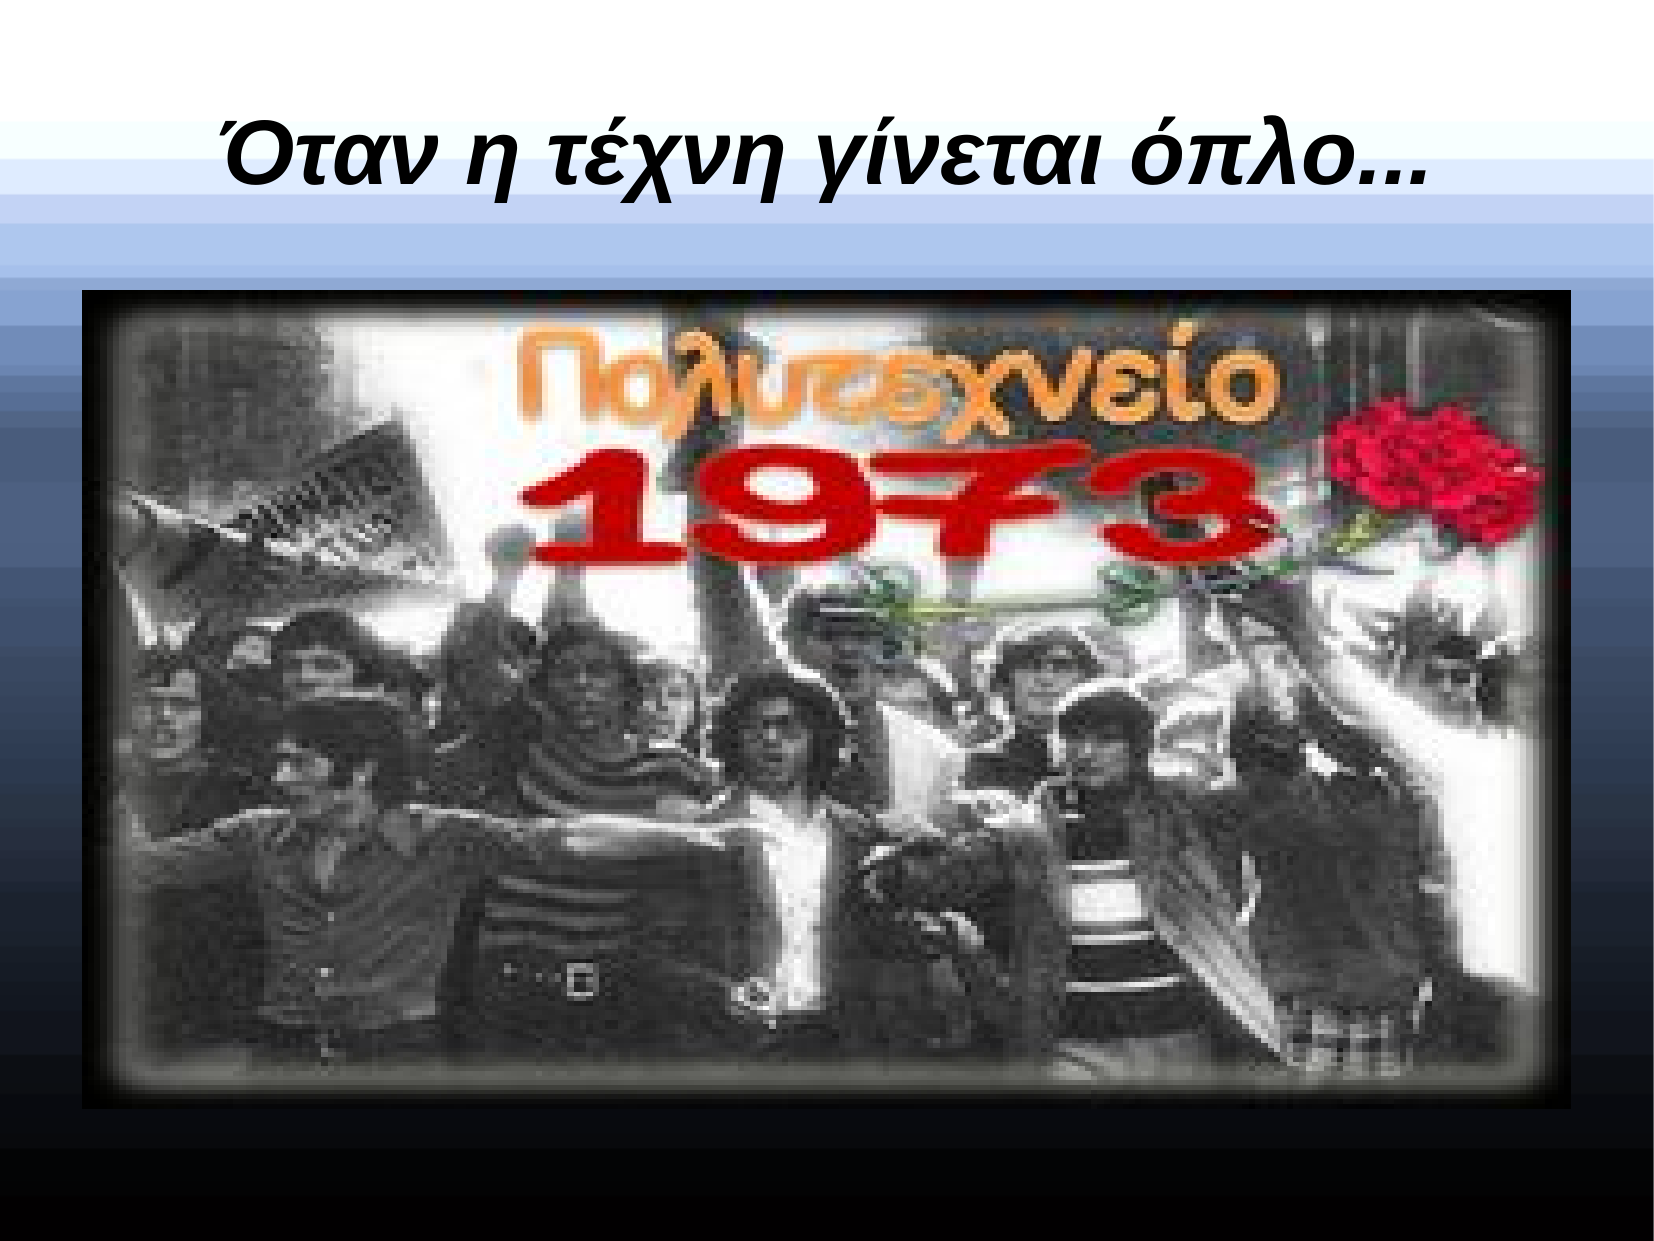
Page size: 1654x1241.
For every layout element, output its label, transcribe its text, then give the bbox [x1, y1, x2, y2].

picture [0, 0, 1654, 1241]
title Όταν η τέχνη γίνεται όπλο... [82, 49, 1571, 257]
